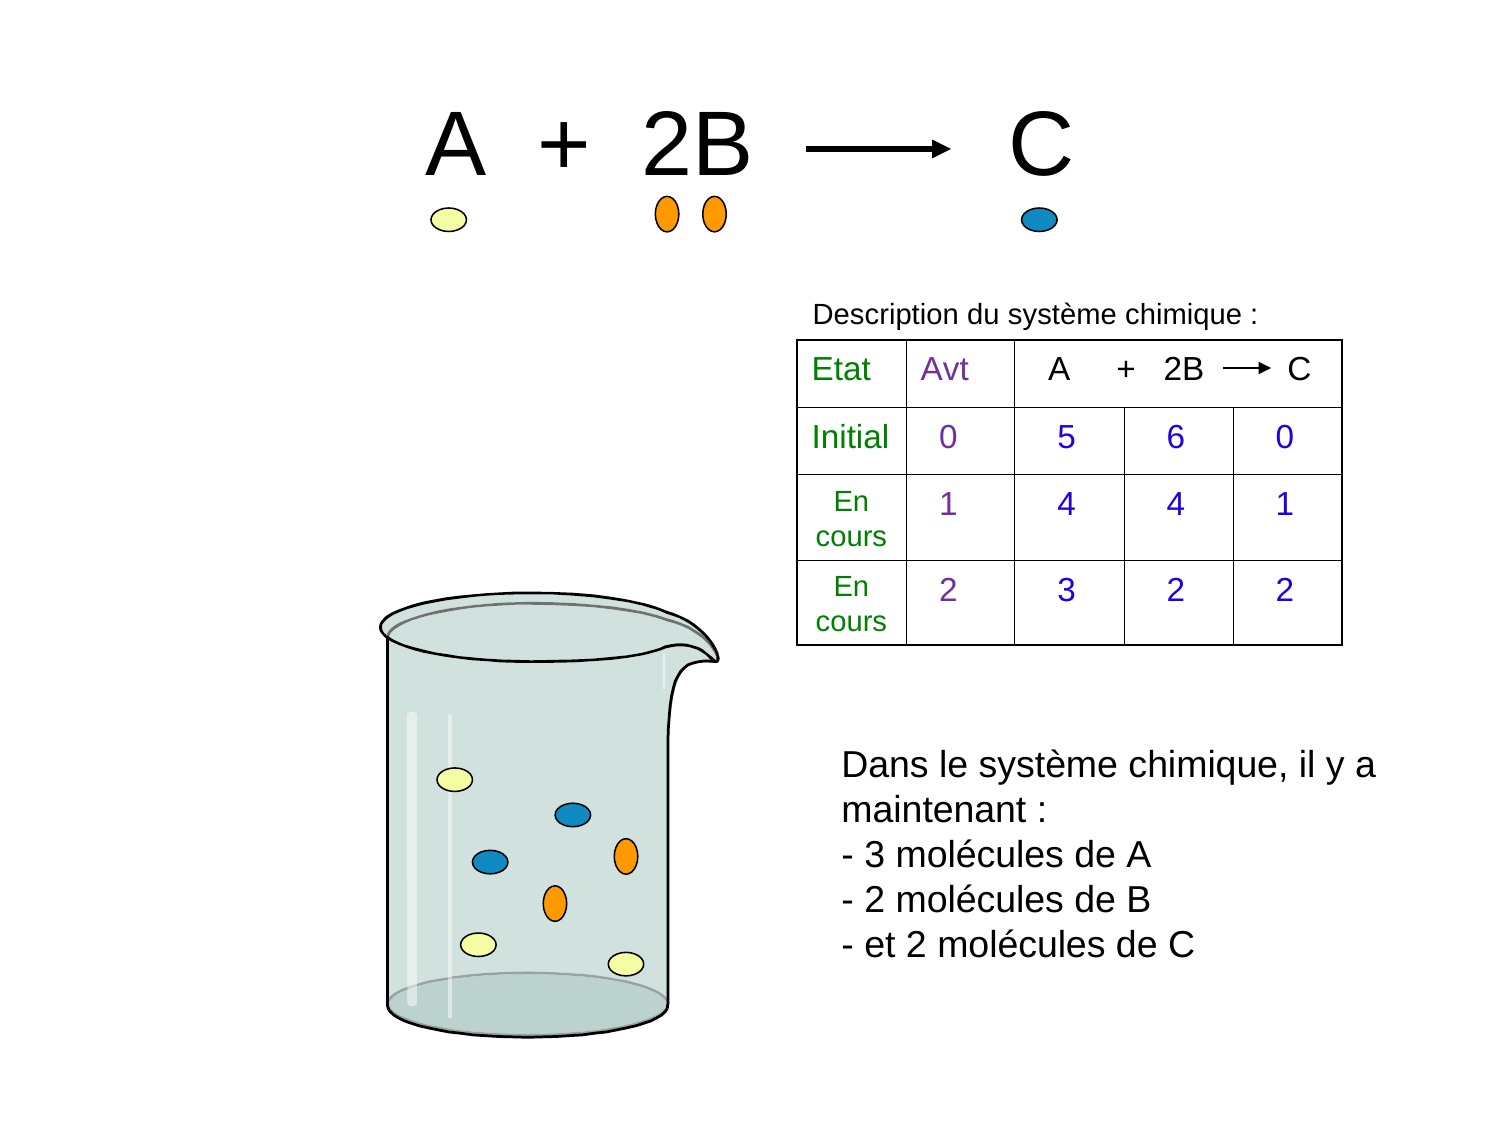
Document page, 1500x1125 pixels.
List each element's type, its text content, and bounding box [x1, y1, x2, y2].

text_box [655, 196, 679, 232]
table_cell 2 [1125, 561, 1233, 644]
text_box [460, 933, 497, 957]
text_box [472, 850, 508, 874]
table_header Etat [798, 341, 906, 407]
table_cell En cours [798, 475, 906, 560]
table_cell 4 [1015, 475, 1124, 560]
text_box [608, 952, 644, 976]
table_cell Initial [798, 408, 906, 474]
title A + 2B C [75, 45, 1426, 233]
text_box [543, 885, 567, 922]
table_cell 1 [907, 475, 1014, 560]
table_cell 6 [1125, 408, 1233, 474]
picture [377, 590, 721, 1040]
text_box [555, 803, 591, 827]
table_cell 0 [907, 408, 1014, 474]
table_cell 2 [907, 561, 1014, 644]
table_cell 0 [1234, 408, 1341, 474]
table_cell 2 [1234, 561, 1341, 644]
table_cell 1 [1234, 475, 1341, 560]
table_cell En cours [798, 561, 906, 644]
table_cell 4 [1125, 475, 1233, 560]
text_box [614, 838, 638, 875]
text_box [430, 207, 467, 232]
table_cell 3 [1015, 561, 1124, 644]
text_box [1021, 207, 1058, 232]
table_header Avt [907, 341, 1014, 407]
text_box [437, 767, 473, 792]
text_box [702, 196, 727, 232]
text_box Dans le système chimique, il y a maintenant : - 3 molécules de A - 2 molécules de B - et 2 molécules de C [826, 732, 1406, 1018]
table_cell 5 [1015, 408, 1124, 474]
table_header A + 2B C [1015, 341, 1341, 407]
text_box Description du système chimique : [798, 287, 1314, 339]
